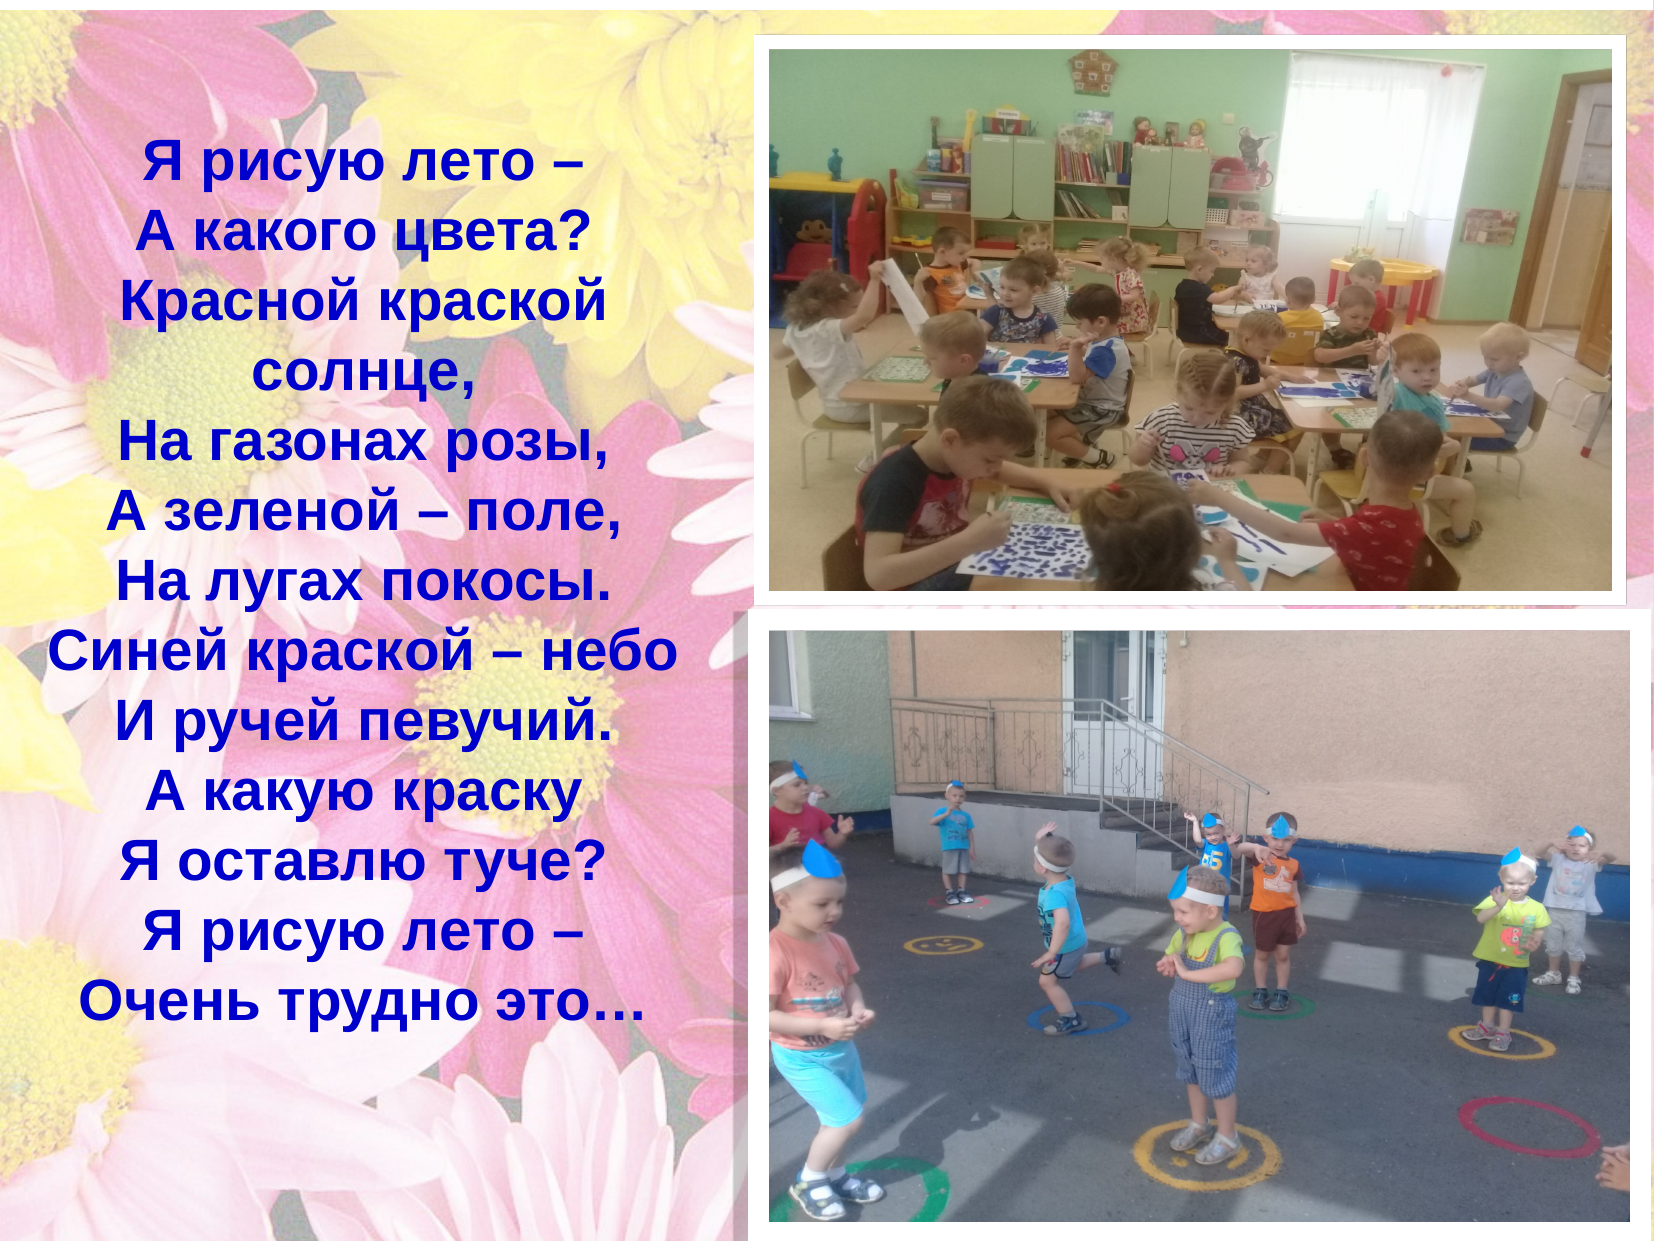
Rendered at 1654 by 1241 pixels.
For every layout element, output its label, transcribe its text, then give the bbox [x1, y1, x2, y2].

picture [768, 630, 1631, 1223]
text_box Я рисую лето – А какого цвета? Красной краской солнце, На газонах розы, А зеленой – поле, На лугах покосы. Синей краской – небо И ручей певучий. А какую краску Я оставлю туче? Я рисую лето – Очень трудно это… [41, 122, 687, 942]
picture [0, 9, 1654, 1241]
